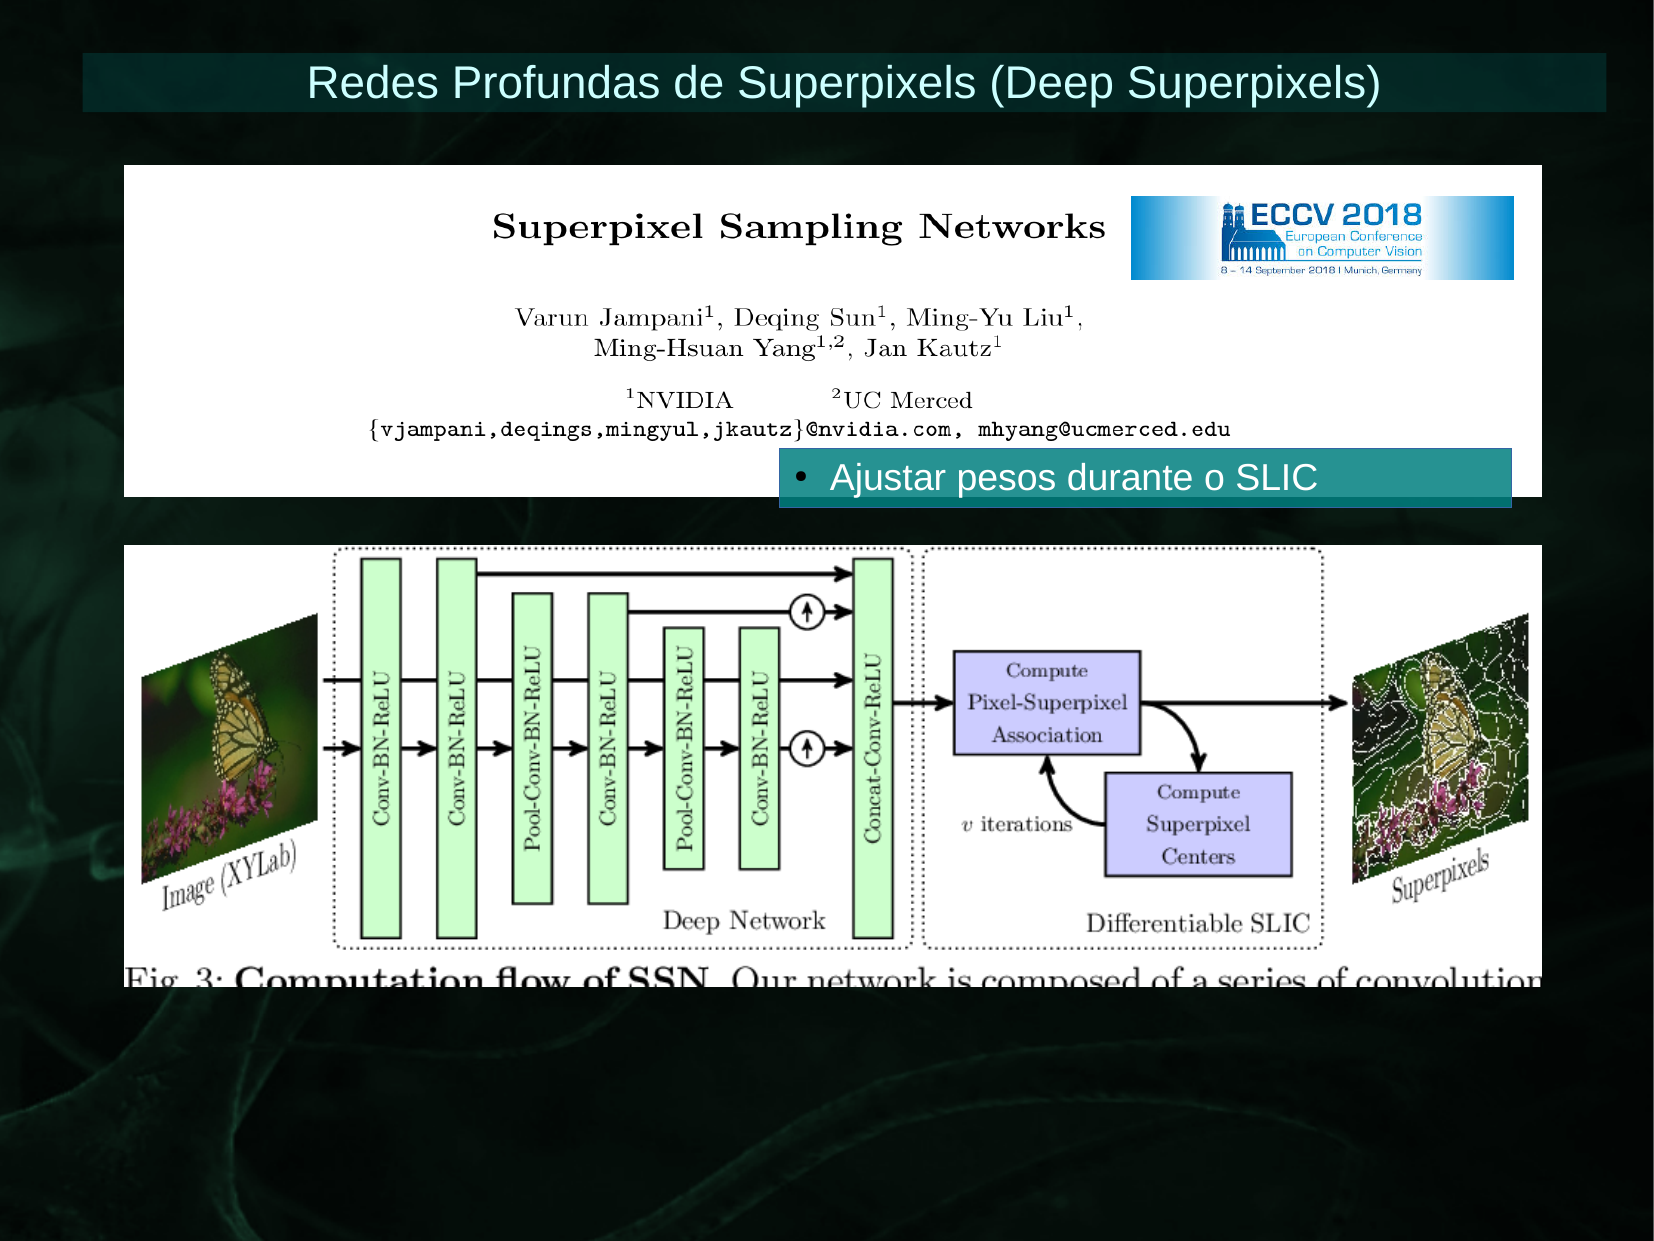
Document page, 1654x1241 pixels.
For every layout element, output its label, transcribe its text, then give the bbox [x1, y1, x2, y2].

text_box Redes Profundas de Superpixels (Deep Superpixels) [82, 53, 1607, 113]
text_box Ajustar pesos durante o SLIC [779, 448, 1512, 508]
picture [0, 0, 1654, 1241]
